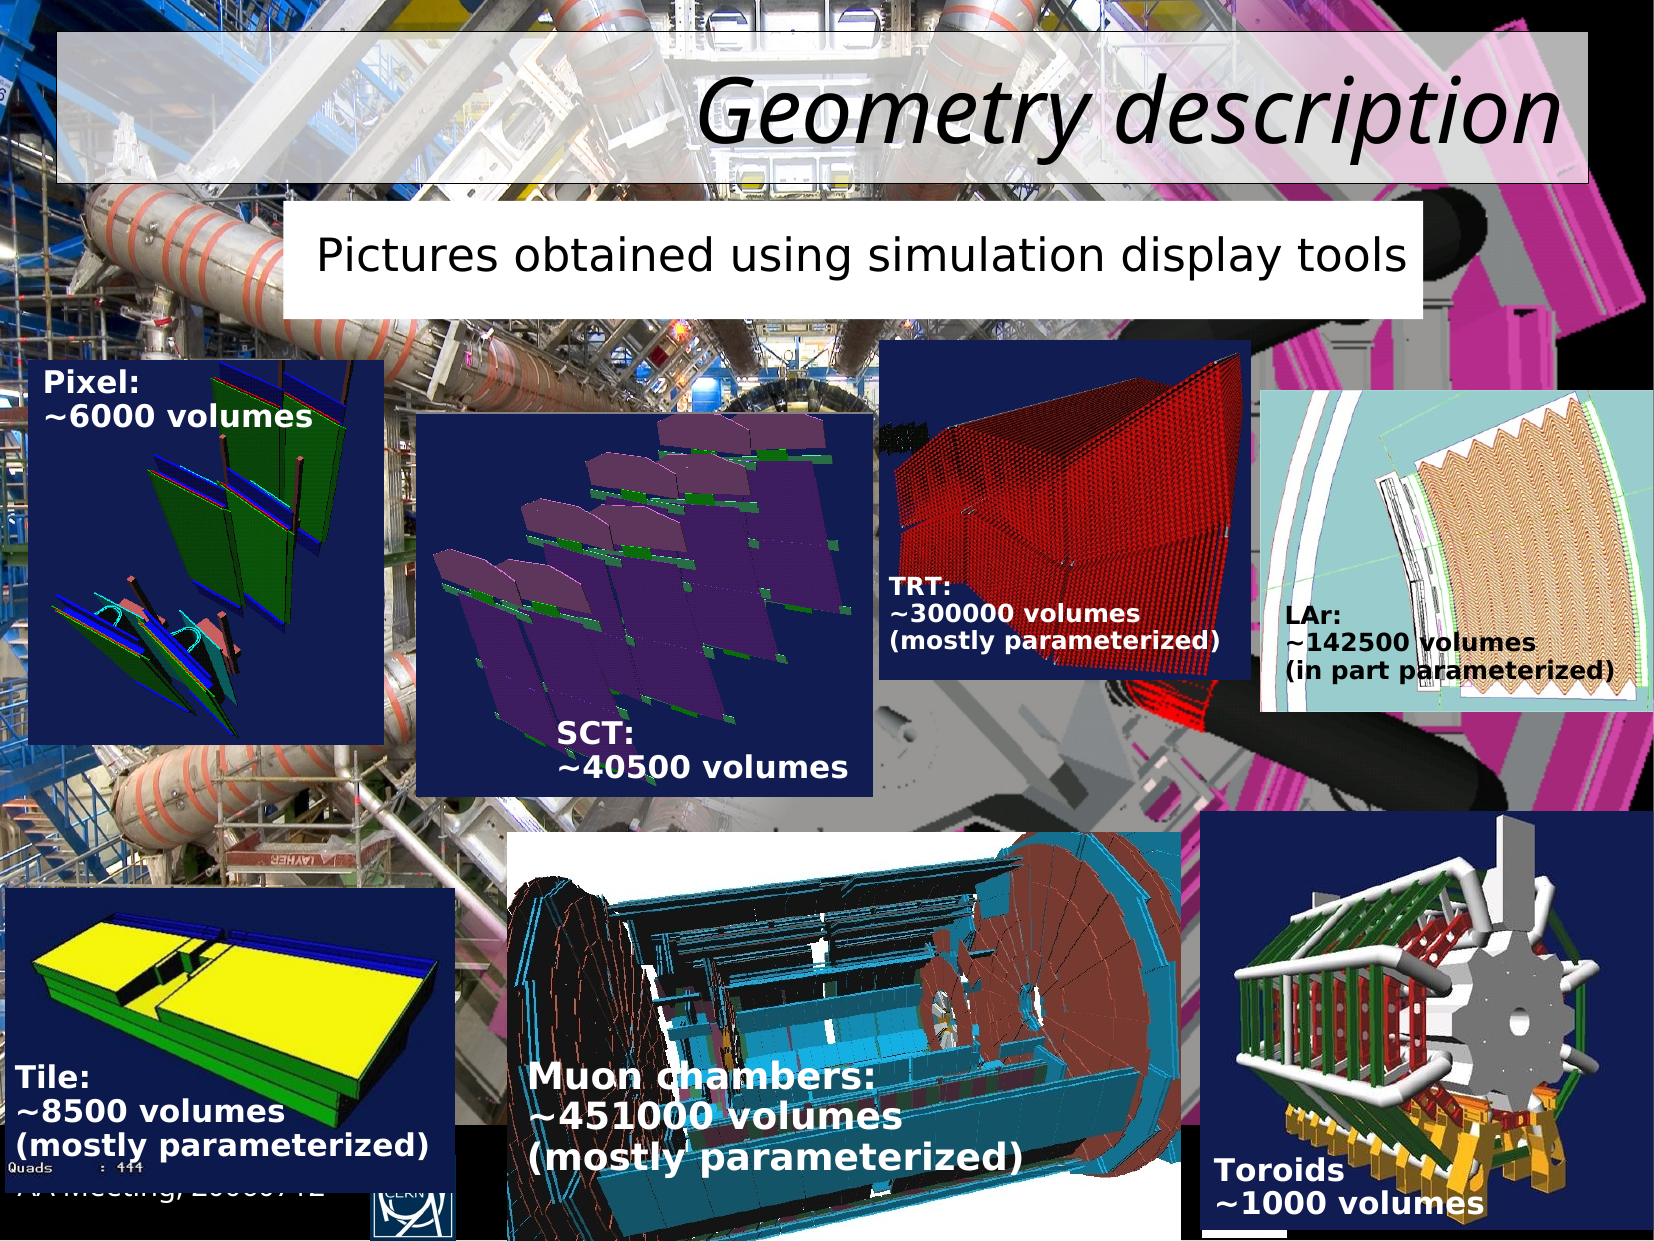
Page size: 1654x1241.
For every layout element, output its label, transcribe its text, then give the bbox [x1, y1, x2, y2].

text_box Tile: ~8500 volumes (mostly parameterized) [0, 1054, 446, 1171]
text_box Pixel: ~6000 volumes [27, 359, 329, 442]
picture [0, 0, 1654, 1241]
text_box [283, 200, 1424, 320]
title Geometry description [56, 31, 1589, 184]
text_box SCT: ~40500 volumes [541, 710, 865, 793]
text_box Pictures obtained using simulation display tools [301, 224, 1424, 289]
text_box TRT: ~300000 volumes (mostly parameterized) [873, 566, 1237, 663]
text_box Muon chambers: ~451000 volumes (mostly parameterized) [511, 1049, 1041, 1186]
text_box Toroids ~1000 volumes [1199, 1146, 1501, 1229]
picture [788, 1225, 802, 1229]
text_box LAr: ~142500 volumes (in part parameterized) [1269, 595, 1632, 693]
